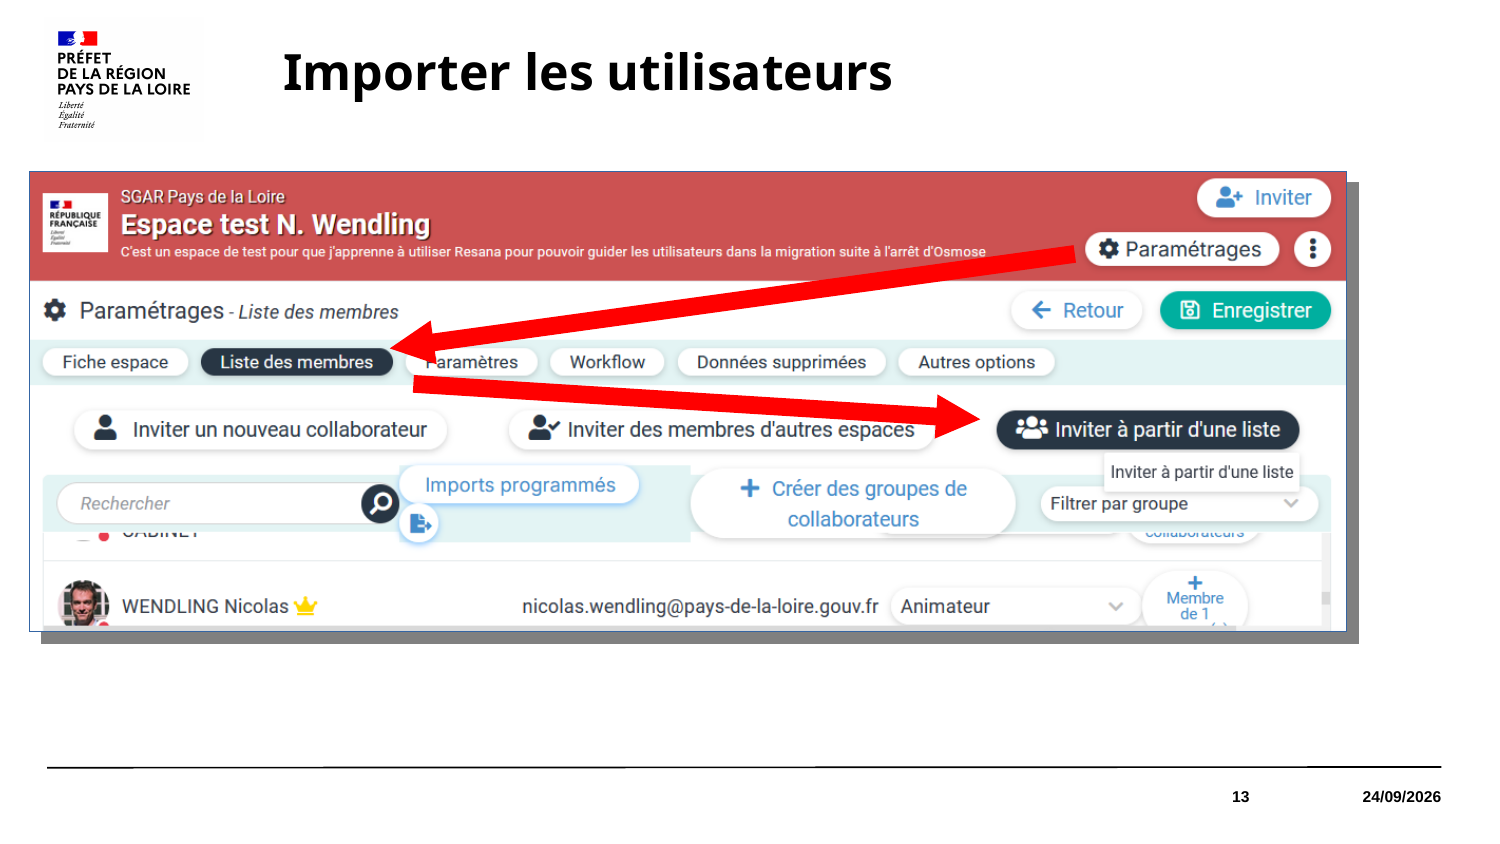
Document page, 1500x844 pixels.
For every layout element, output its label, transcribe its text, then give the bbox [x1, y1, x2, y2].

picture [29, 171, 1347, 632]
title Importer les utilisateurs [283, 47, 1347, 166]
picture [44, 17, 204, 142]
